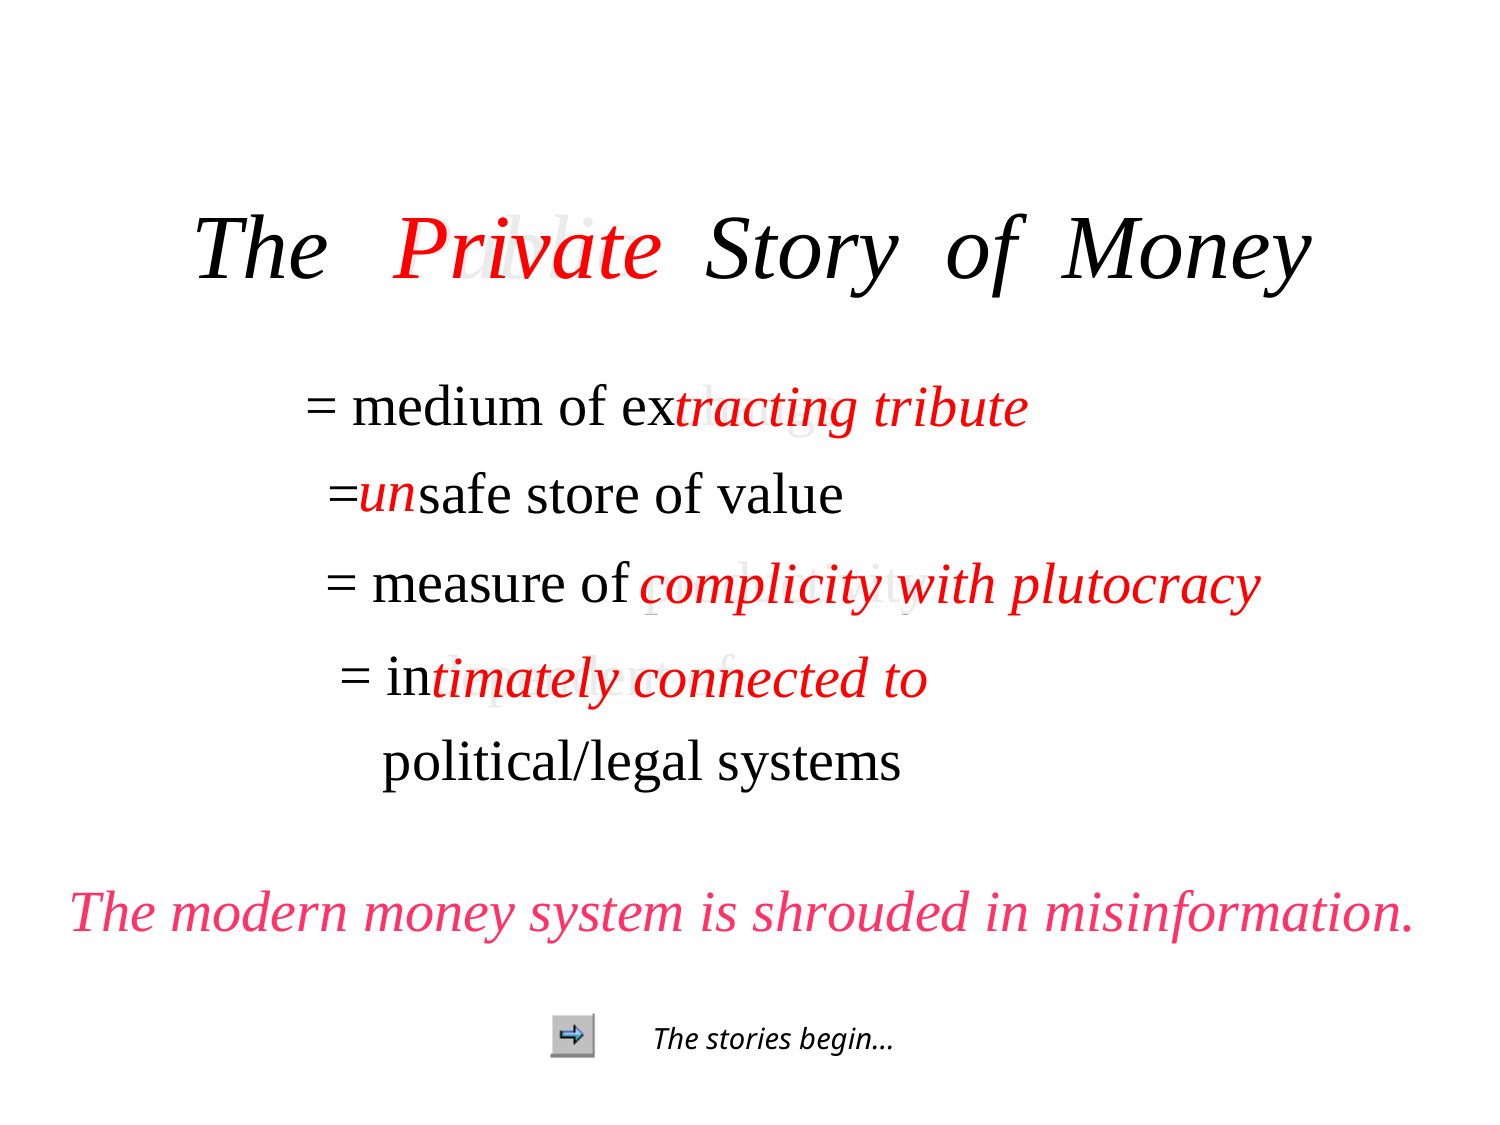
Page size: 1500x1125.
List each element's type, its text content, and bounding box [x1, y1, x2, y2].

picture [549, 1012, 599, 1060]
text_box Private [383, 185, 674, 296]
text_box The modern money system is shrouded in misinformation. [8, 864, 1477, 975]
text_box The stories begin... [187, 1012, 1301, 1063]
text_box = medium of exchange [275, 358, 857, 444]
text_box tracting tribute [674, 366, 1330, 440]
text_box un [358, 452, 418, 524]
text_box = measure of productivity [310, 535, 945, 621]
text_box timately connected to [430, 637, 998, 709]
text_box complicity with plutocracy [639, 544, 1349, 615]
text_box The Public Story of Money [59, 177, 1447, 775]
text_box = safe store of value [300, 446, 886, 532]
text_box = independent of political/legal systems [324, 627, 1181, 827]
